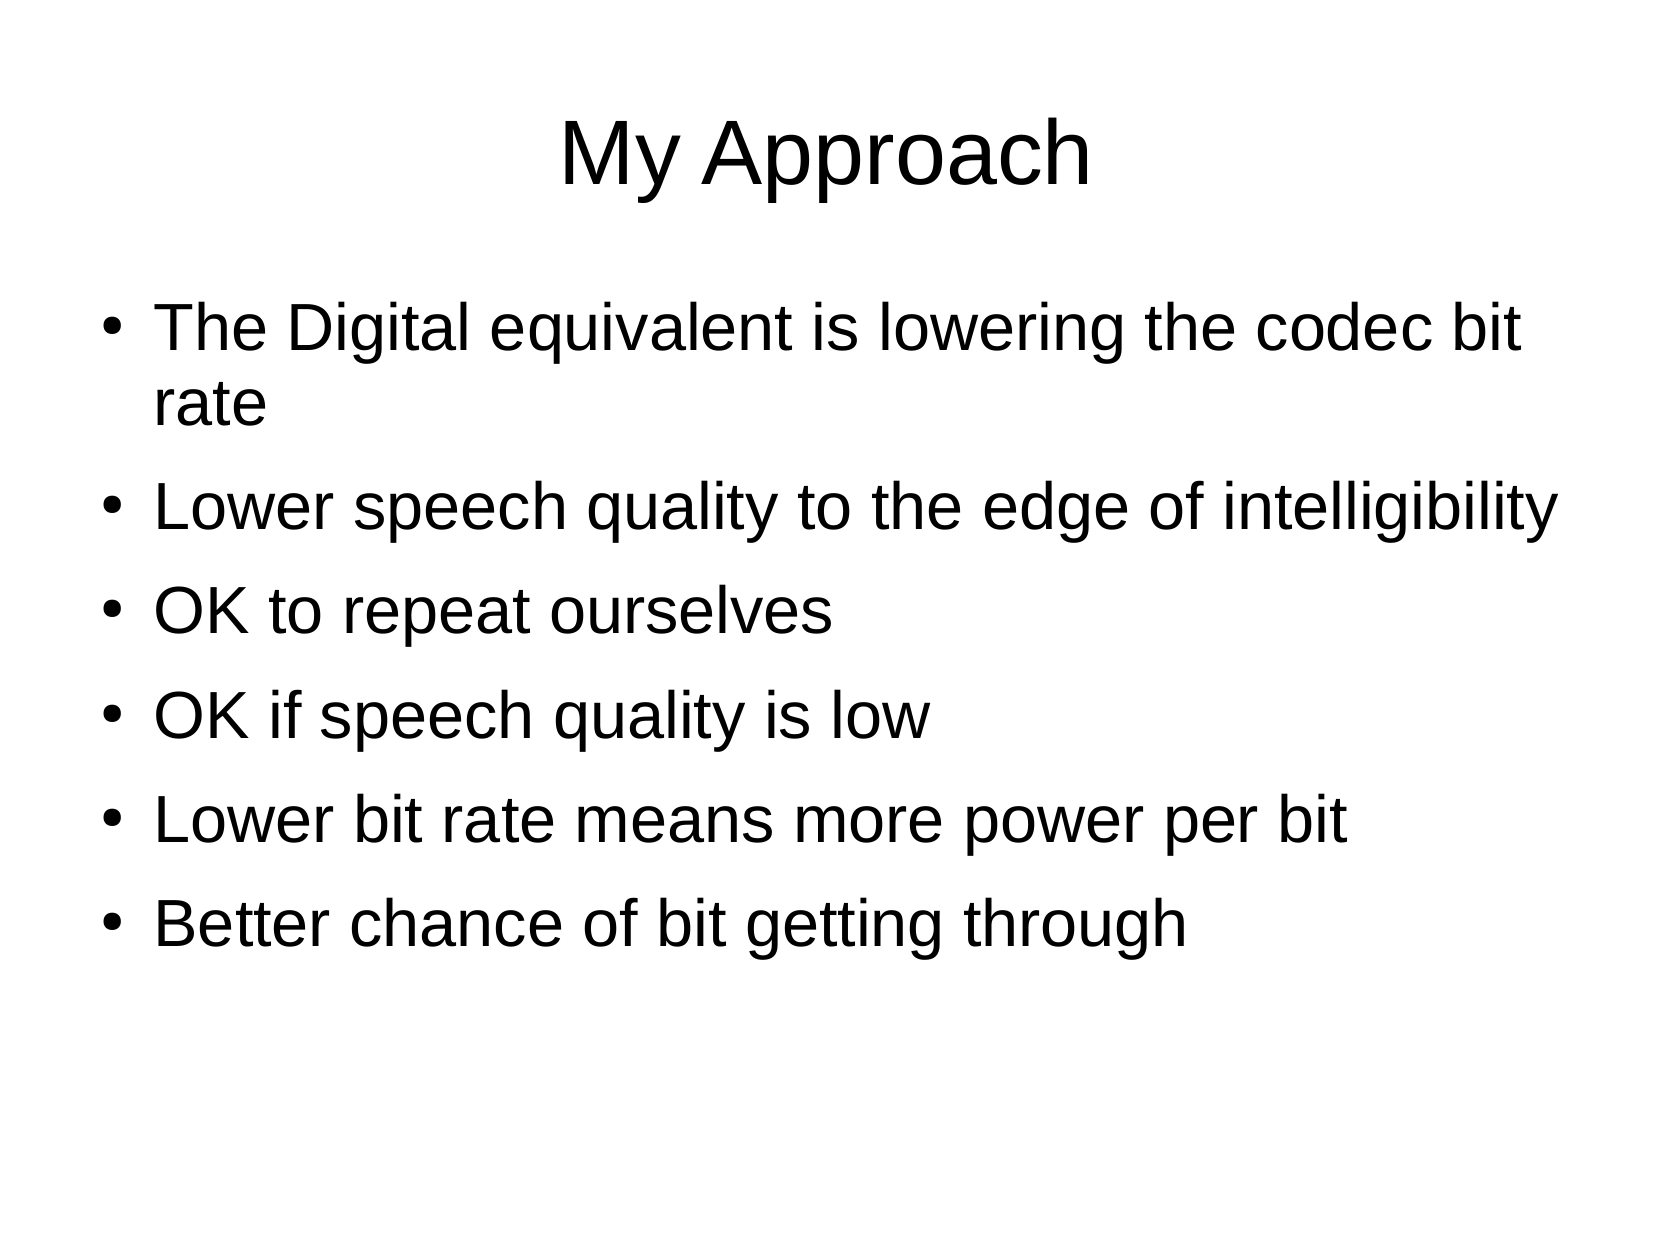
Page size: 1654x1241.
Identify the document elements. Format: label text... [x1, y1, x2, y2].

title My Approach [82, 49, 1571, 257]
list The Digital equivalent is lowering the codec bit rate Lower speech quality to the edge of intelligibility OK to repeat ourselves OK if speech quality is low Lower bit rate means more power per bit Better chance of bit getting through [82, 290, 1571, 1010]
